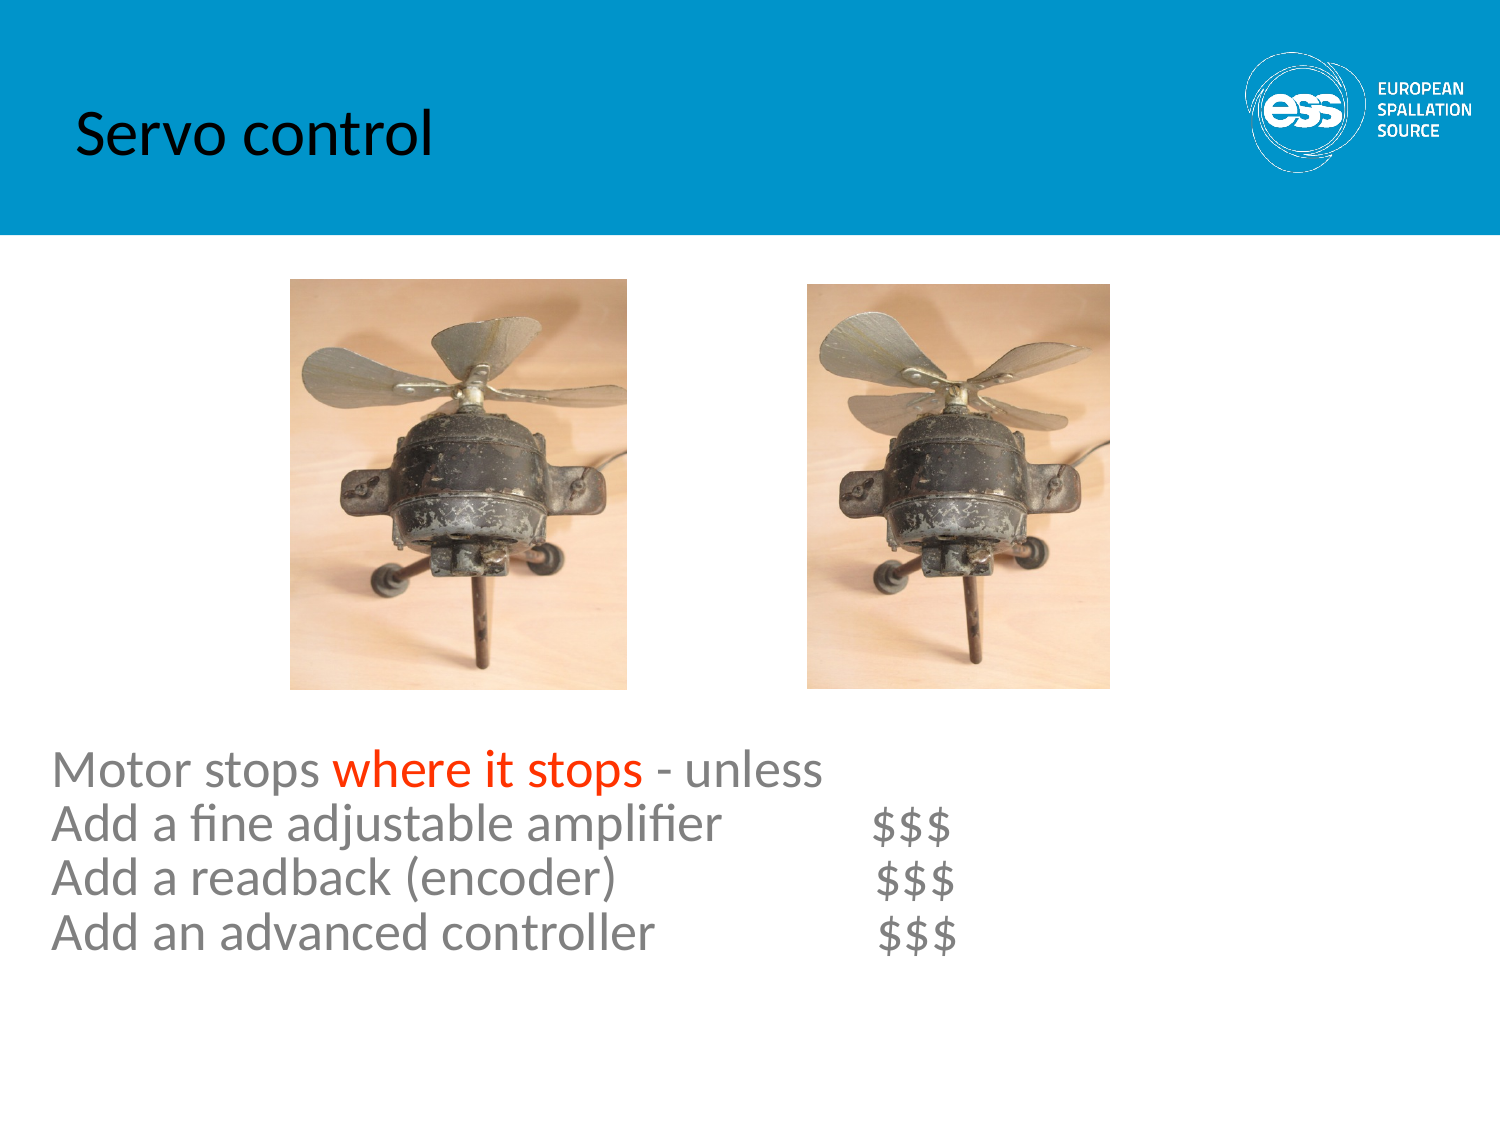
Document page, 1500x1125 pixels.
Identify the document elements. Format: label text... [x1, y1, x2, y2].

picture [290, 279, 627, 691]
picture [1264, 94, 1342, 127]
picture [1389, 104, 1393, 115]
picture [1400, 83, 1407, 94]
picture [1398, 109, 1406, 115]
title Servo control [75, 45, 1247, 233]
picture [1436, 104, 1444, 115]
picture [1443, 86, 1450, 93]
picture [1454, 83, 1458, 94]
picture [1432, 125, 1438, 136]
picture [1423, 83, 1430, 94]
picture [1418, 104, 1423, 115]
picture [1379, 83, 1385, 94]
picture [807, 284, 1110, 689]
picture [1409, 104, 1415, 115]
text_box Motor stops where it stops - unless Add a fine adjustable amplifier $$$ Add a readback (encoder) $$$ Add an advanced controller $$$ [24, 739, 1486, 1040]
picture [1422, 125, 1428, 134]
